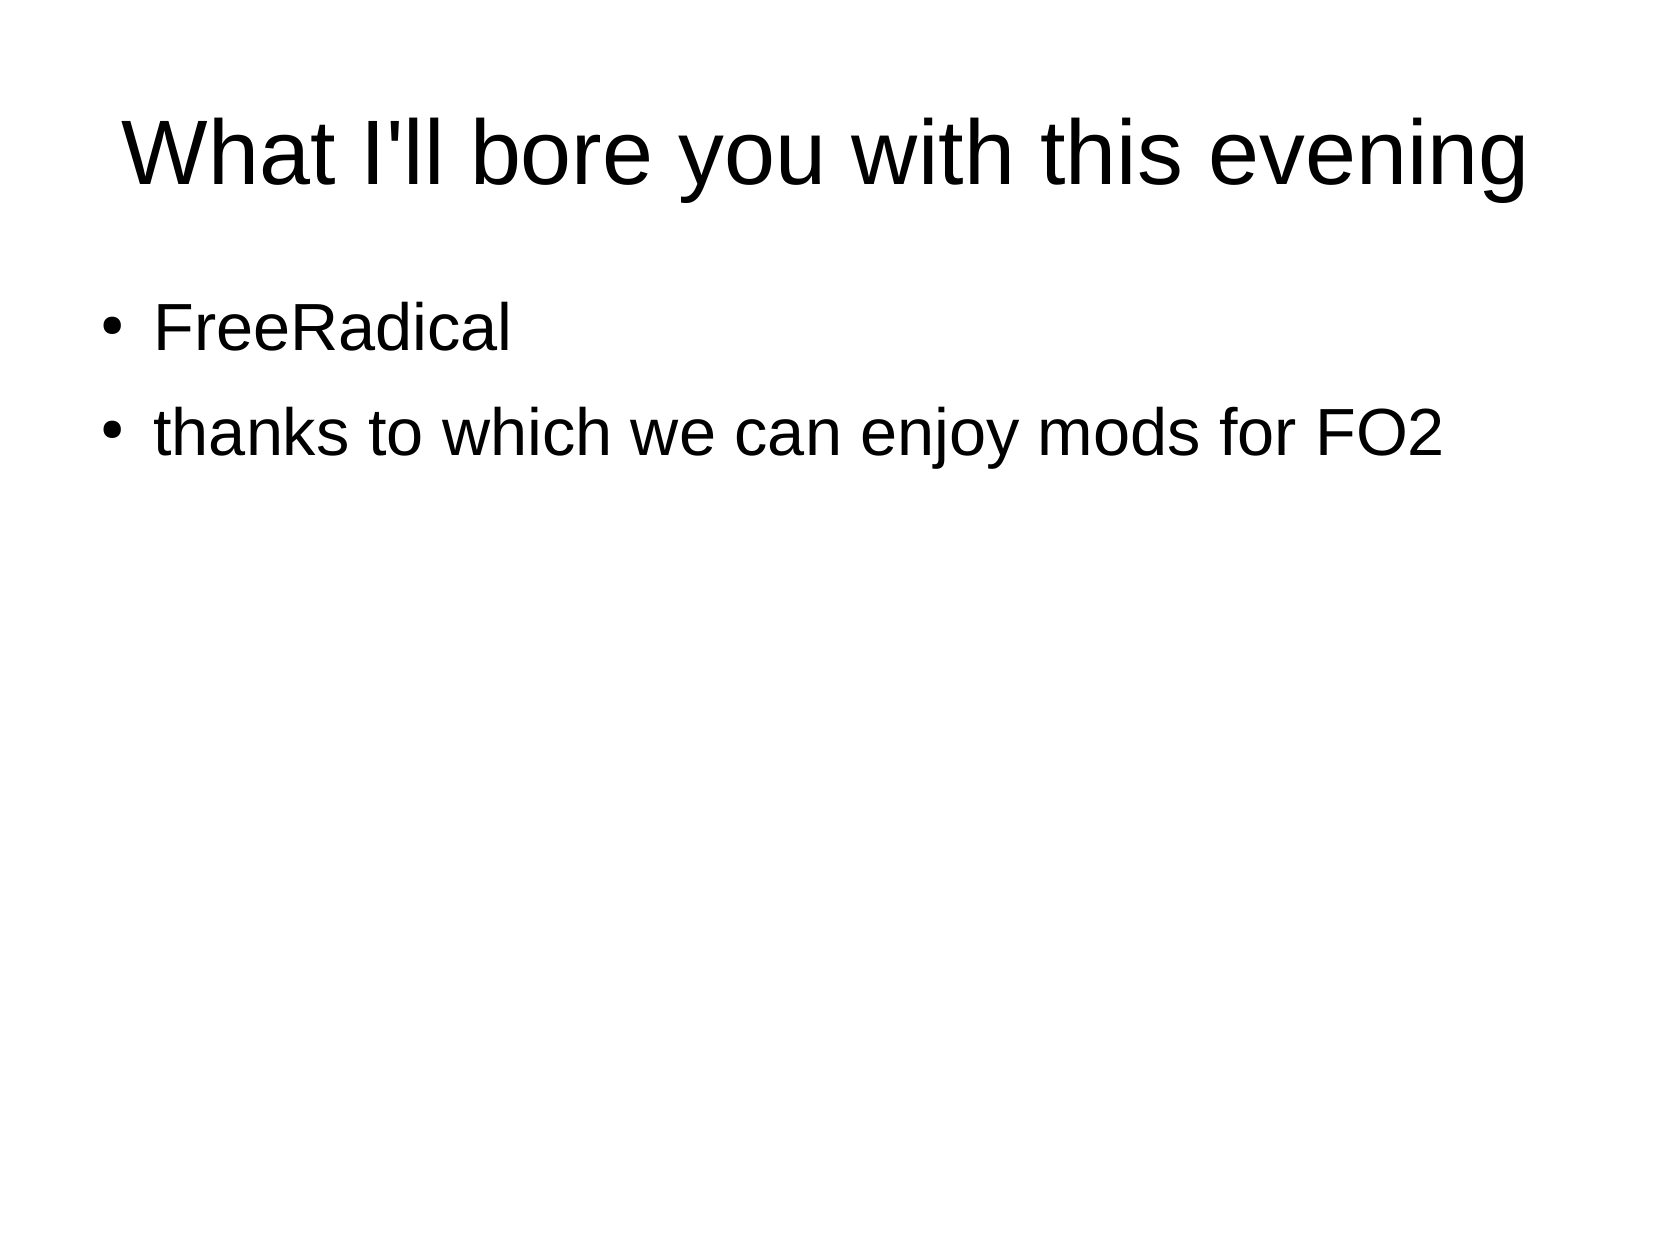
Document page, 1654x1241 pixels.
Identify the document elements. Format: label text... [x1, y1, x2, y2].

list FreeRadical thanks to which we can enjoy mods for FO2 [82, 290, 1571, 1010]
title What I'll bore you with this evening [82, 49, 1571, 257]
